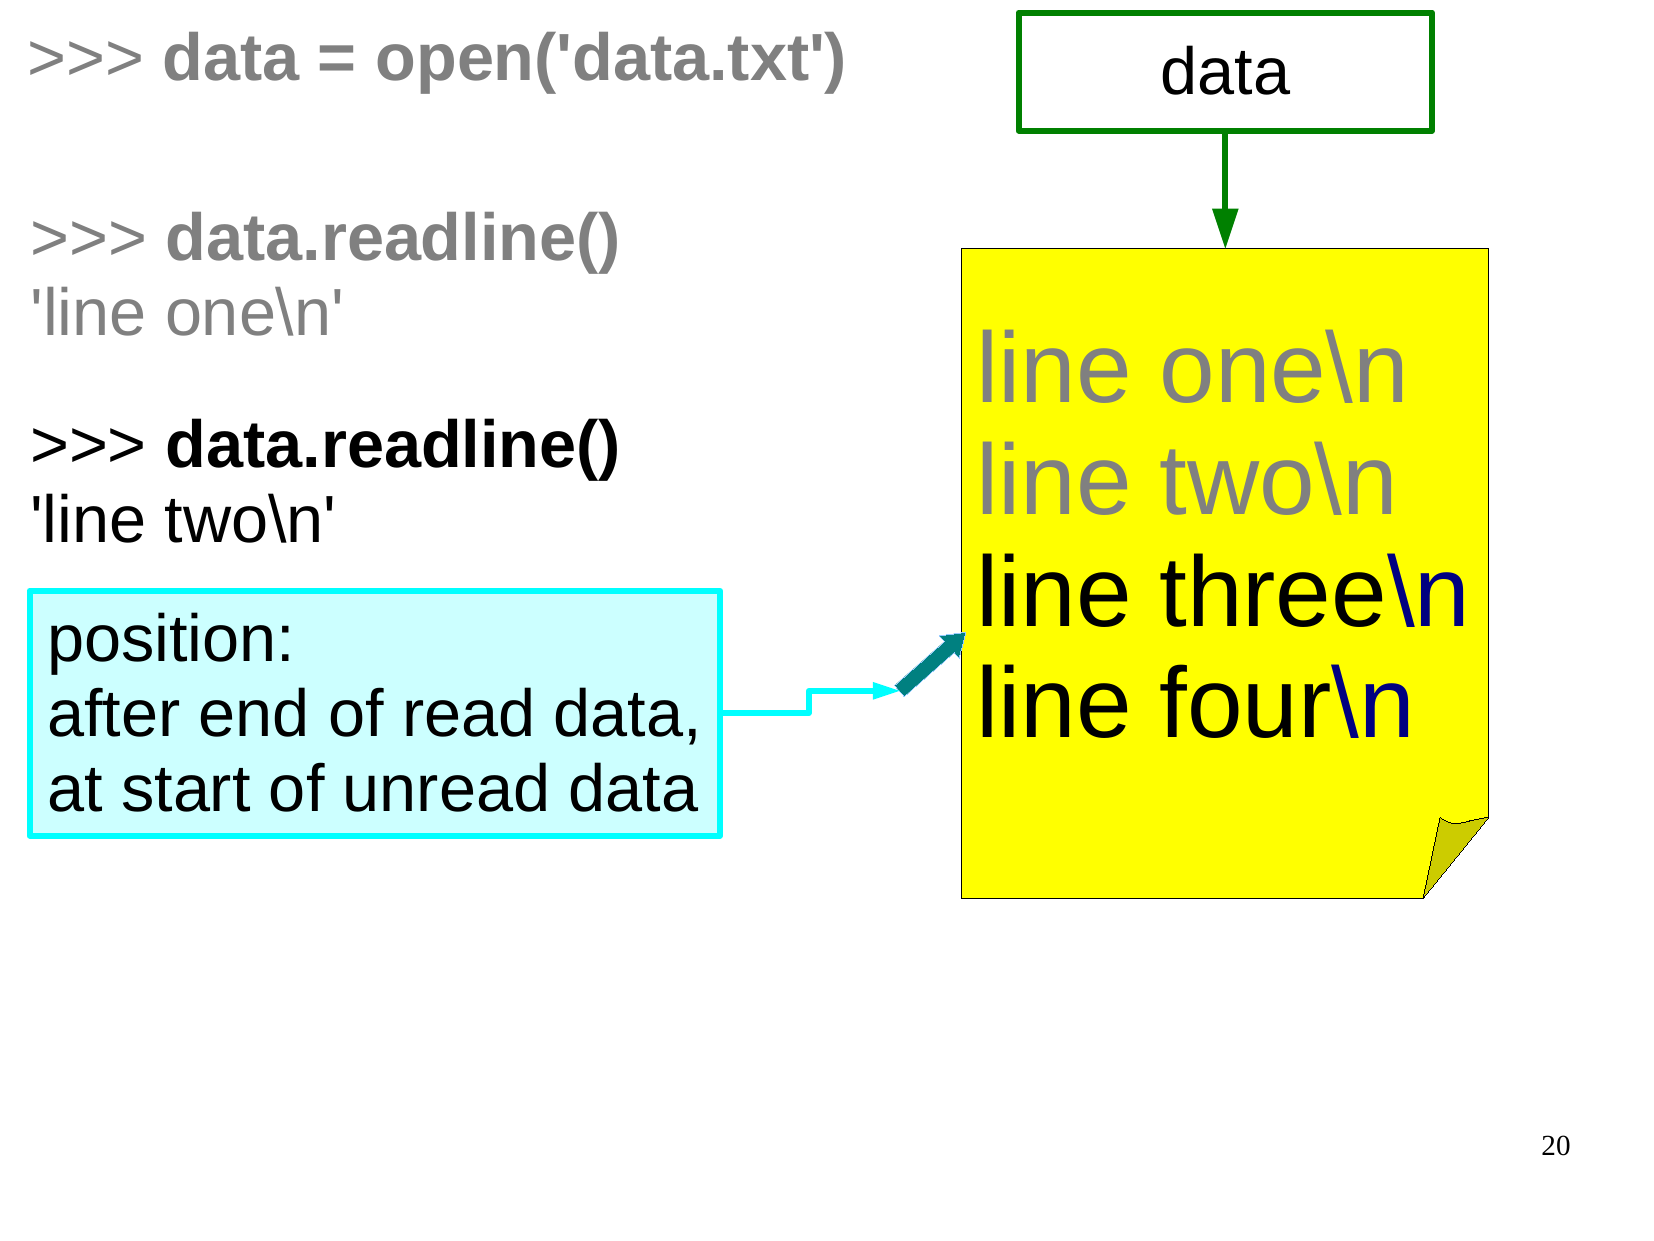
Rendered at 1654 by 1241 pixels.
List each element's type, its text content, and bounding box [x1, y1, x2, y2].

text_box >>> data = open('data.txt') [12, 12, 863, 103]
text_box position: after end of read data, at start of unread data [29, 590, 721, 836]
text_box line one\n line two\n line three\n line four\n [961, 248, 1489, 899]
text_box data [1018, 12, 1433, 131]
text_box >>> data.readline() 'line two\n' [12, 396, 640, 567]
text_box >>> data.readline() 'line one\n' [12, 189, 640, 361]
text_box [894, 632, 966, 697]
